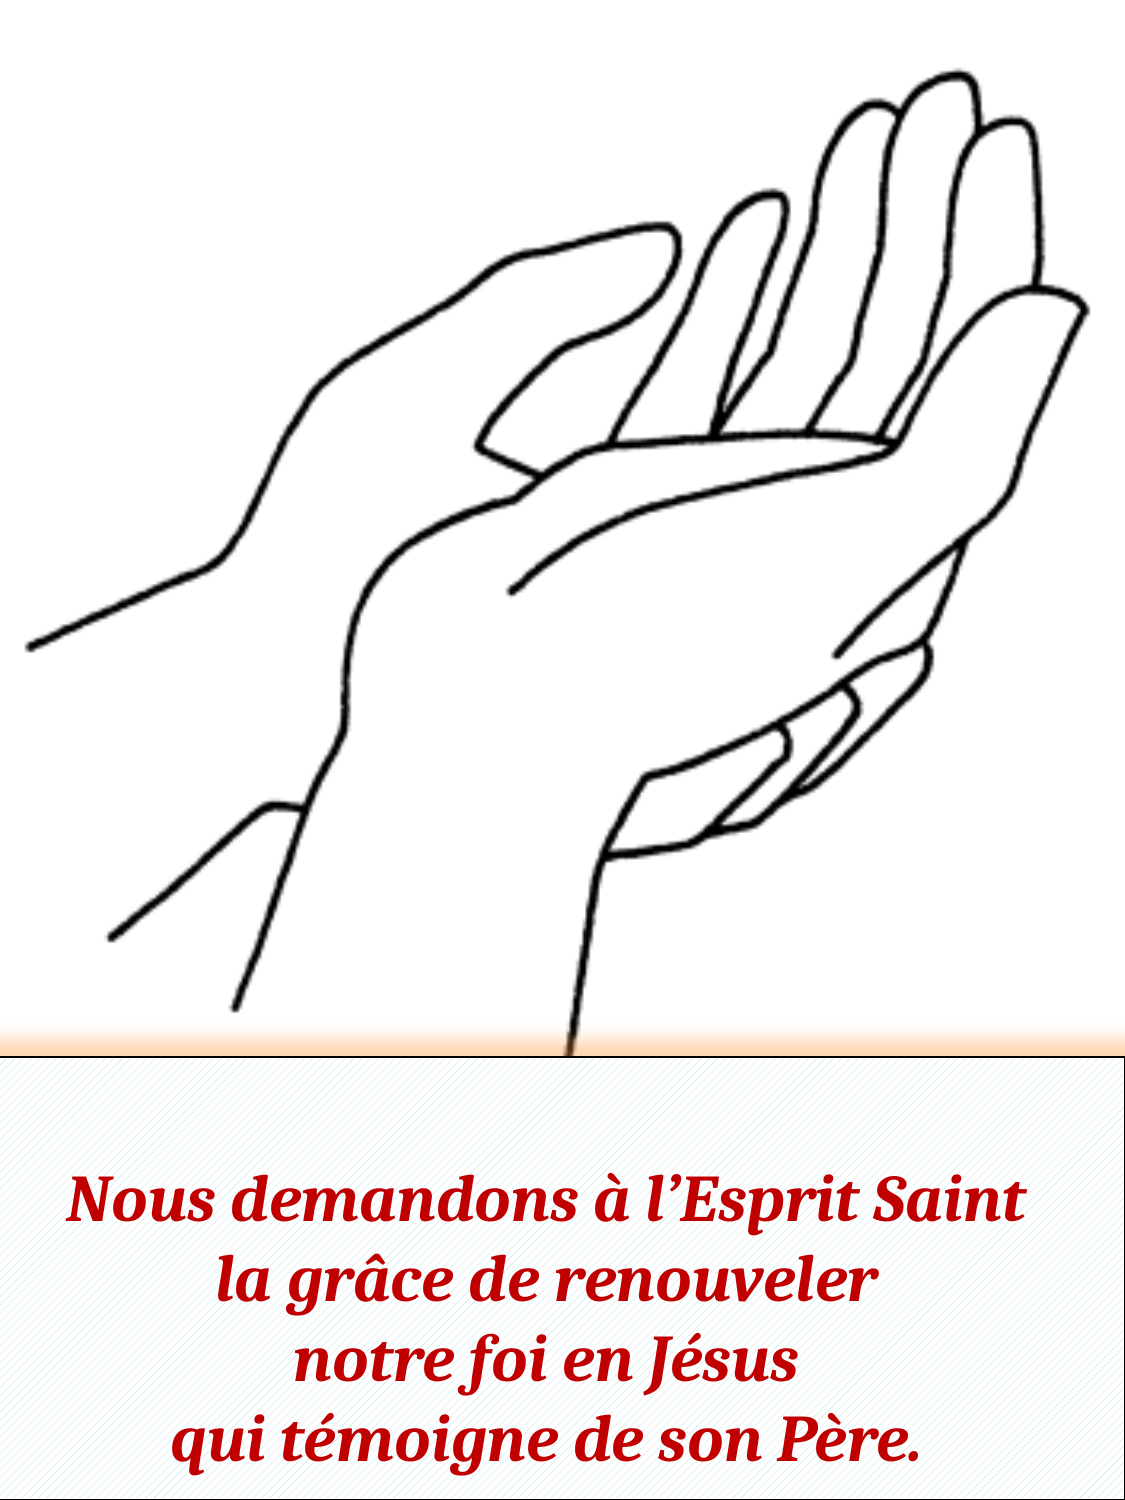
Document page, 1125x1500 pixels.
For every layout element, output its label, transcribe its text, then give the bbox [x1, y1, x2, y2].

text_box Nous demandons à l’Esprit Saint la grâce de renouveler notre foi en Jésus qui témoigne de son Père. [0, 1057, 1125, 1500]
picture [0, 0, 1125, 1031]
